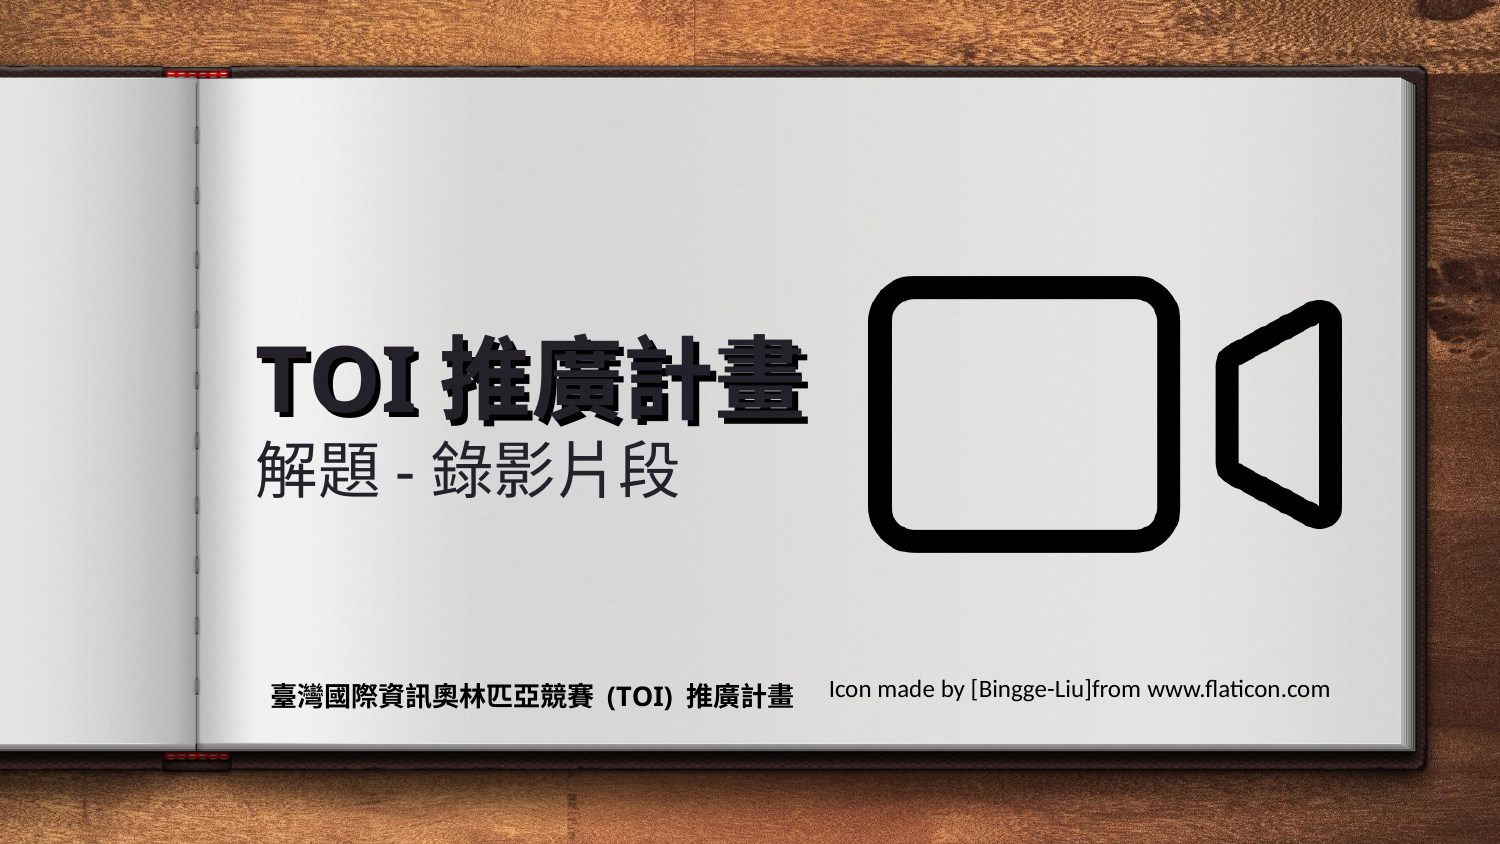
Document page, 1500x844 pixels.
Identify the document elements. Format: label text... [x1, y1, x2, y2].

picture [868, 177, 1342, 651]
text_box Icon made by [Bingge-Liu]from www.flaticon.com [814, 665, 1375, 710]
title TOI推廣計畫 解題-錄影片段 [240, 262, 868, 565]
